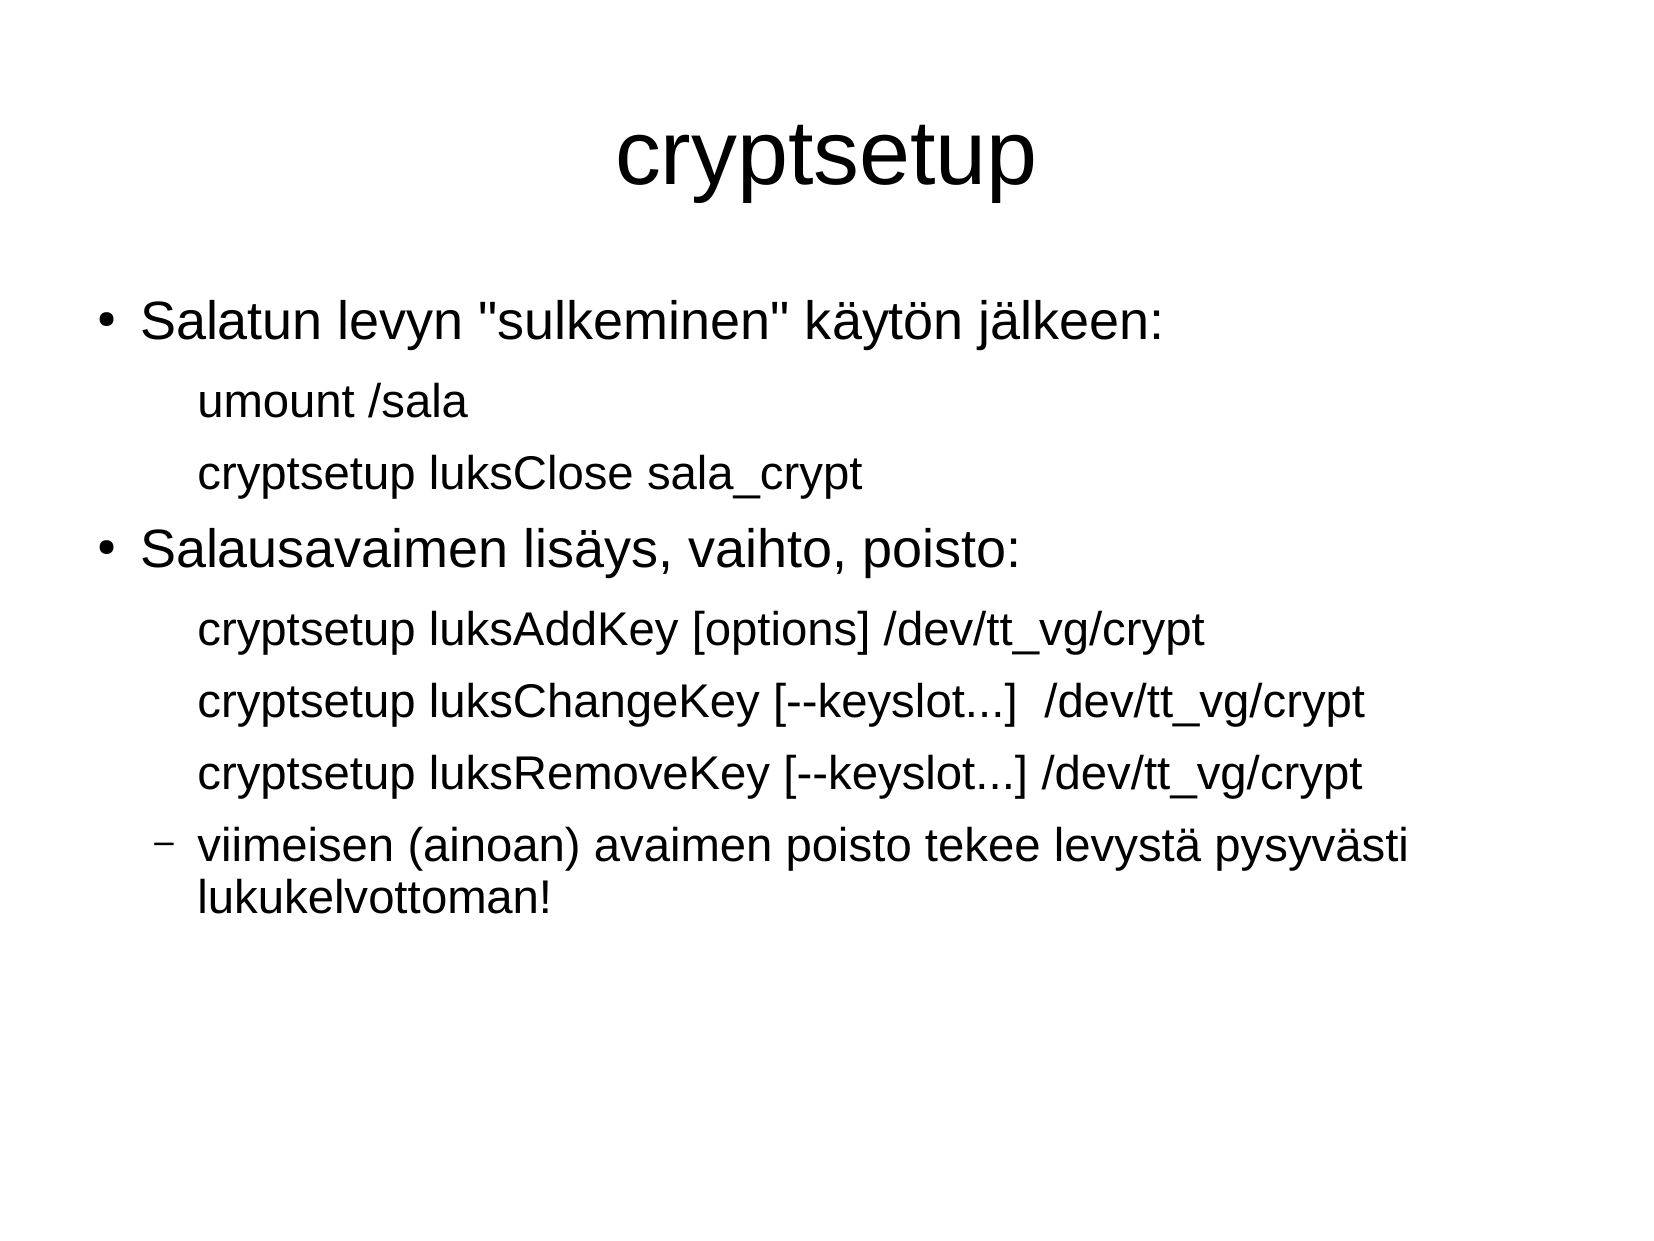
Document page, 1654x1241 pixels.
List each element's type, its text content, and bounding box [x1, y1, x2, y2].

title cryptsetup [82, 49, 1571, 257]
list Salatun levyn "sulkeminen" käytön jälkeen: umount /sala cryptsetup luksClose sala_crypt Salausavaimen lisäys, vaihto, poisto: cryptsetup luksAddKey [options] /dev/tt_vg/crypt cryptsetup luksChangeKey [--keyslot...] /dev/tt_vg/crypt cryptsetup luksRemoveKey [--keyslot...] /dev/tt_vg/crypt viimeisen (ainoan) avaimen poisto tekee levystä pysyvästi lukukelvottoman! [82, 290, 1571, 1010]
